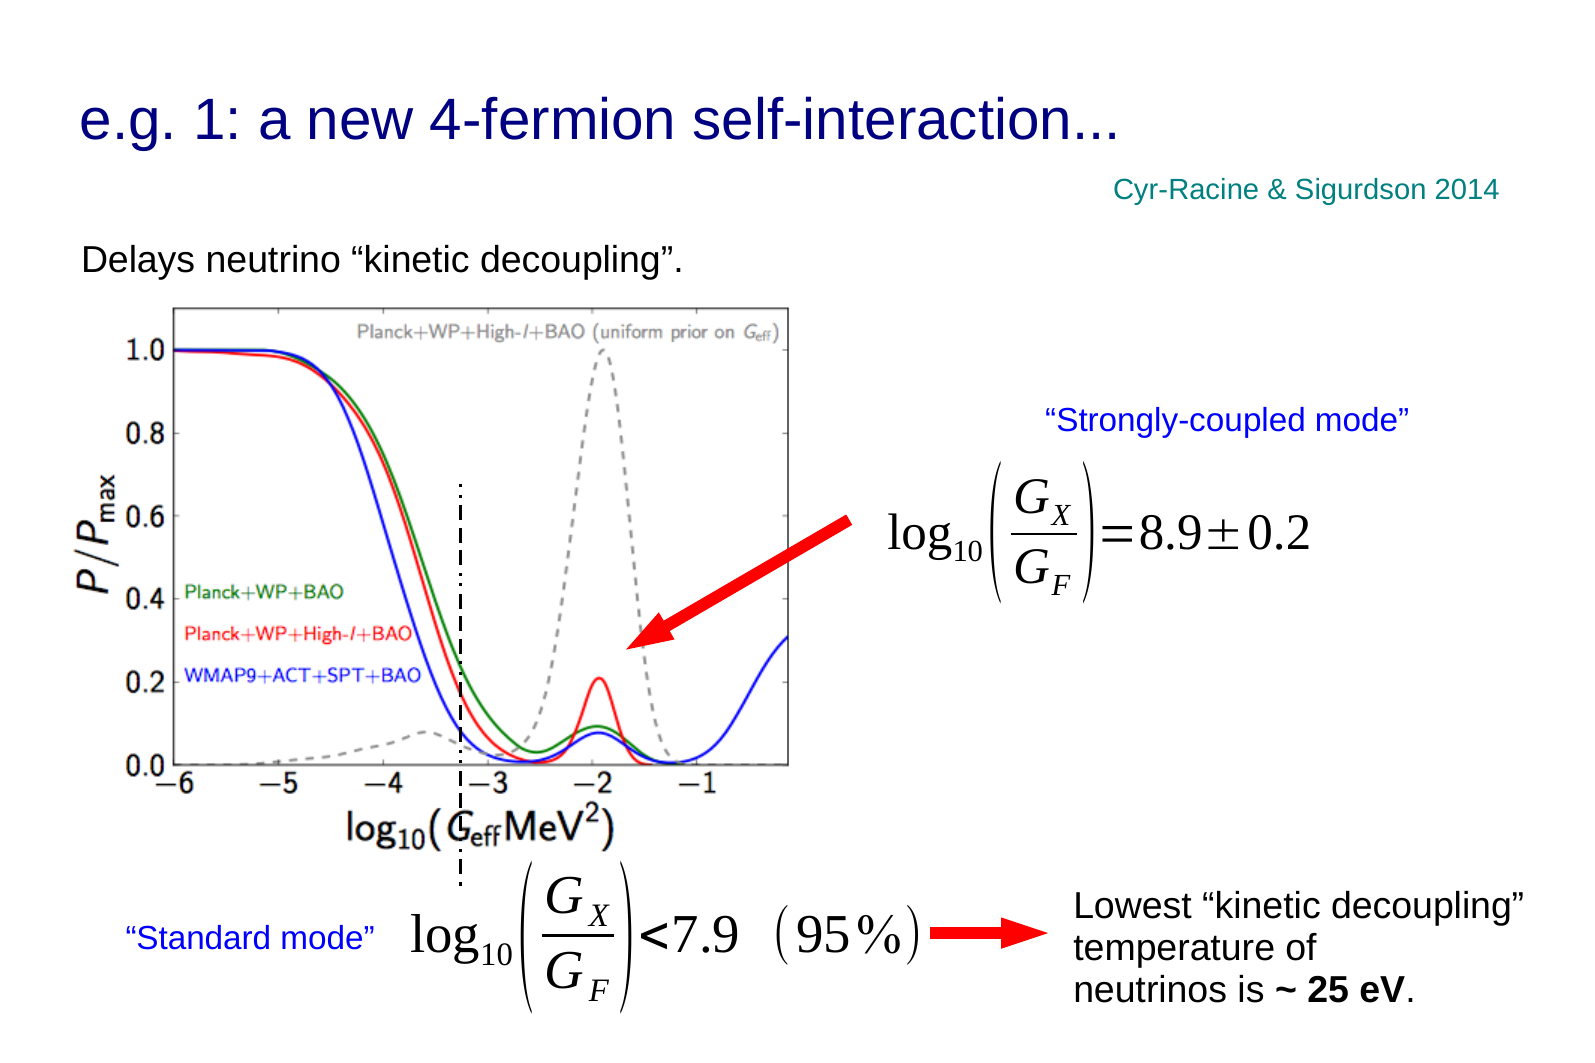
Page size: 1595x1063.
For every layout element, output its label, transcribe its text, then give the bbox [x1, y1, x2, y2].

text_box Lowest “kinetic decoupling” temperature of neutrinos is ~ 25 eV. [1054, 872, 1556, 1022]
chart [394, 856, 937, 1016]
chart [872, 459, 1323, 609]
text_box “Strongly-coupled mode” [1026, 389, 1430, 451]
picture [59, 289, 810, 863]
list Delays neutrino “kinetic decoupling”. [81, 238, 1566, 296]
text_box “Standard mode” [106, 907, 395, 969]
text_box Cyr-Racine & Sigurdson 2014 [1098, 165, 1515, 213]
title e.g. 1: a new 4-fermion self-interaction... [79, 30, 1515, 209]
